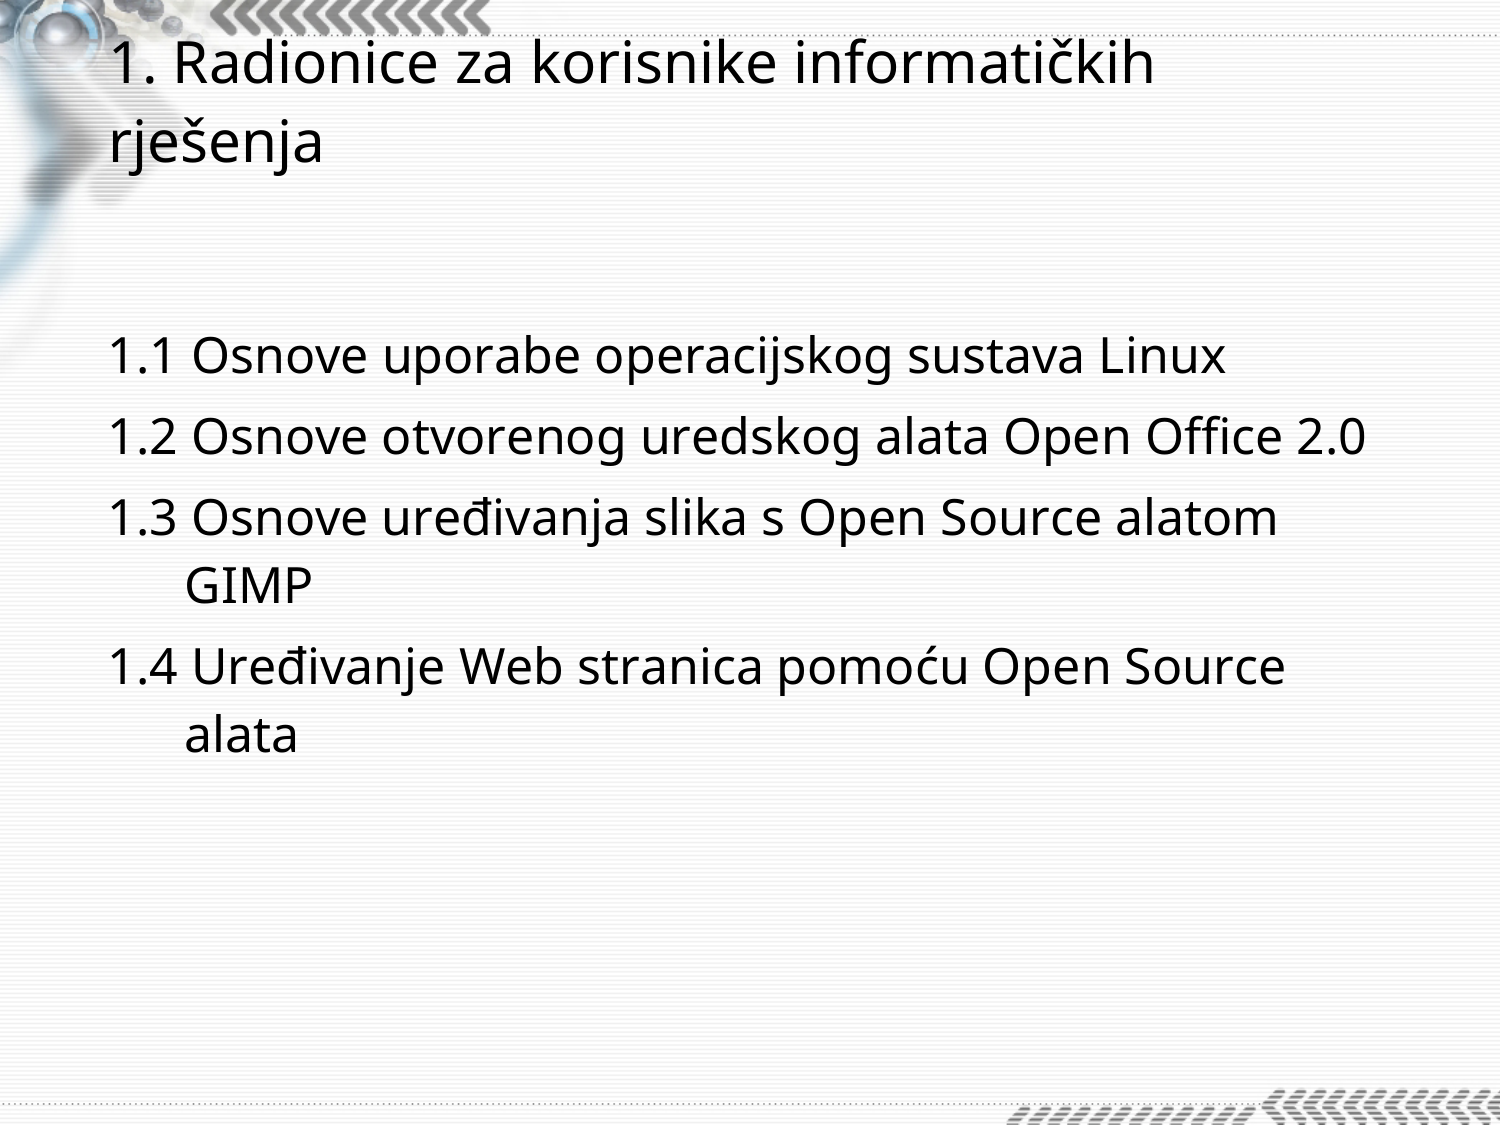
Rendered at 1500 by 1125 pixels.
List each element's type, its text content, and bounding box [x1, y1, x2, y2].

list 1.1 Osnove uporabe operacijskog sustava Linux 1.2 Osnove otvorenog uredskog alata Open Office 2.0 1.3 Osnove uređivanja slika s Open Source alatom GIMP 1.4 Uređivanje Web stranica pomoću Open Source alata [92, 312, 1406, 988]
picture [0, 0, 1500, 1125]
title 1. Radionice za korisnike informatičkih rješenja [94, 31, 1313, 188]
